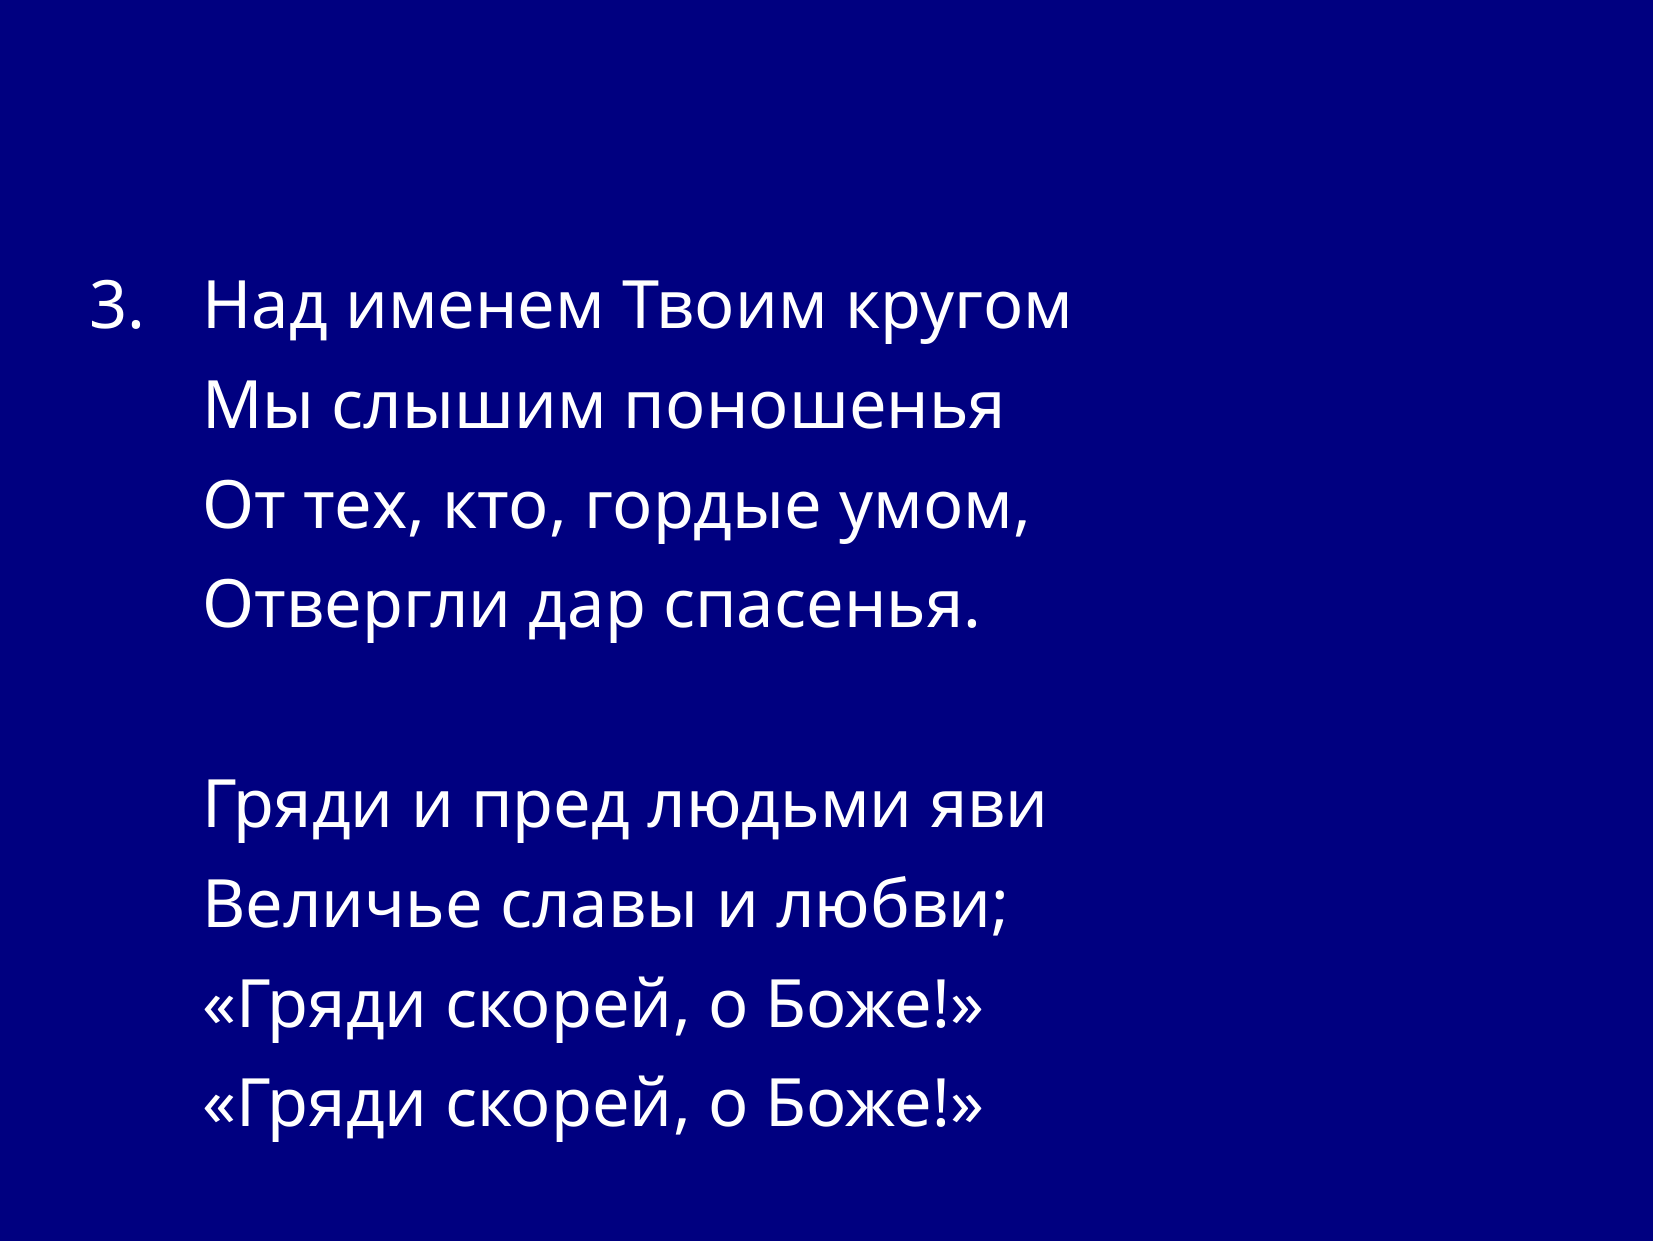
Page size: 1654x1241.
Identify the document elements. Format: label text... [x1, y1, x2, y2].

text_box 3. Над именем Твоим кругом Мы слышим поношенья От тех, кто, гордые умом, Отвергли дар спасенья. Гряди и пред людьми яви Величье славы и любви; «Гряди скорей, о Боже!» «Гряди скорей, о Боже!» [75, 150, 1576, 1163]
